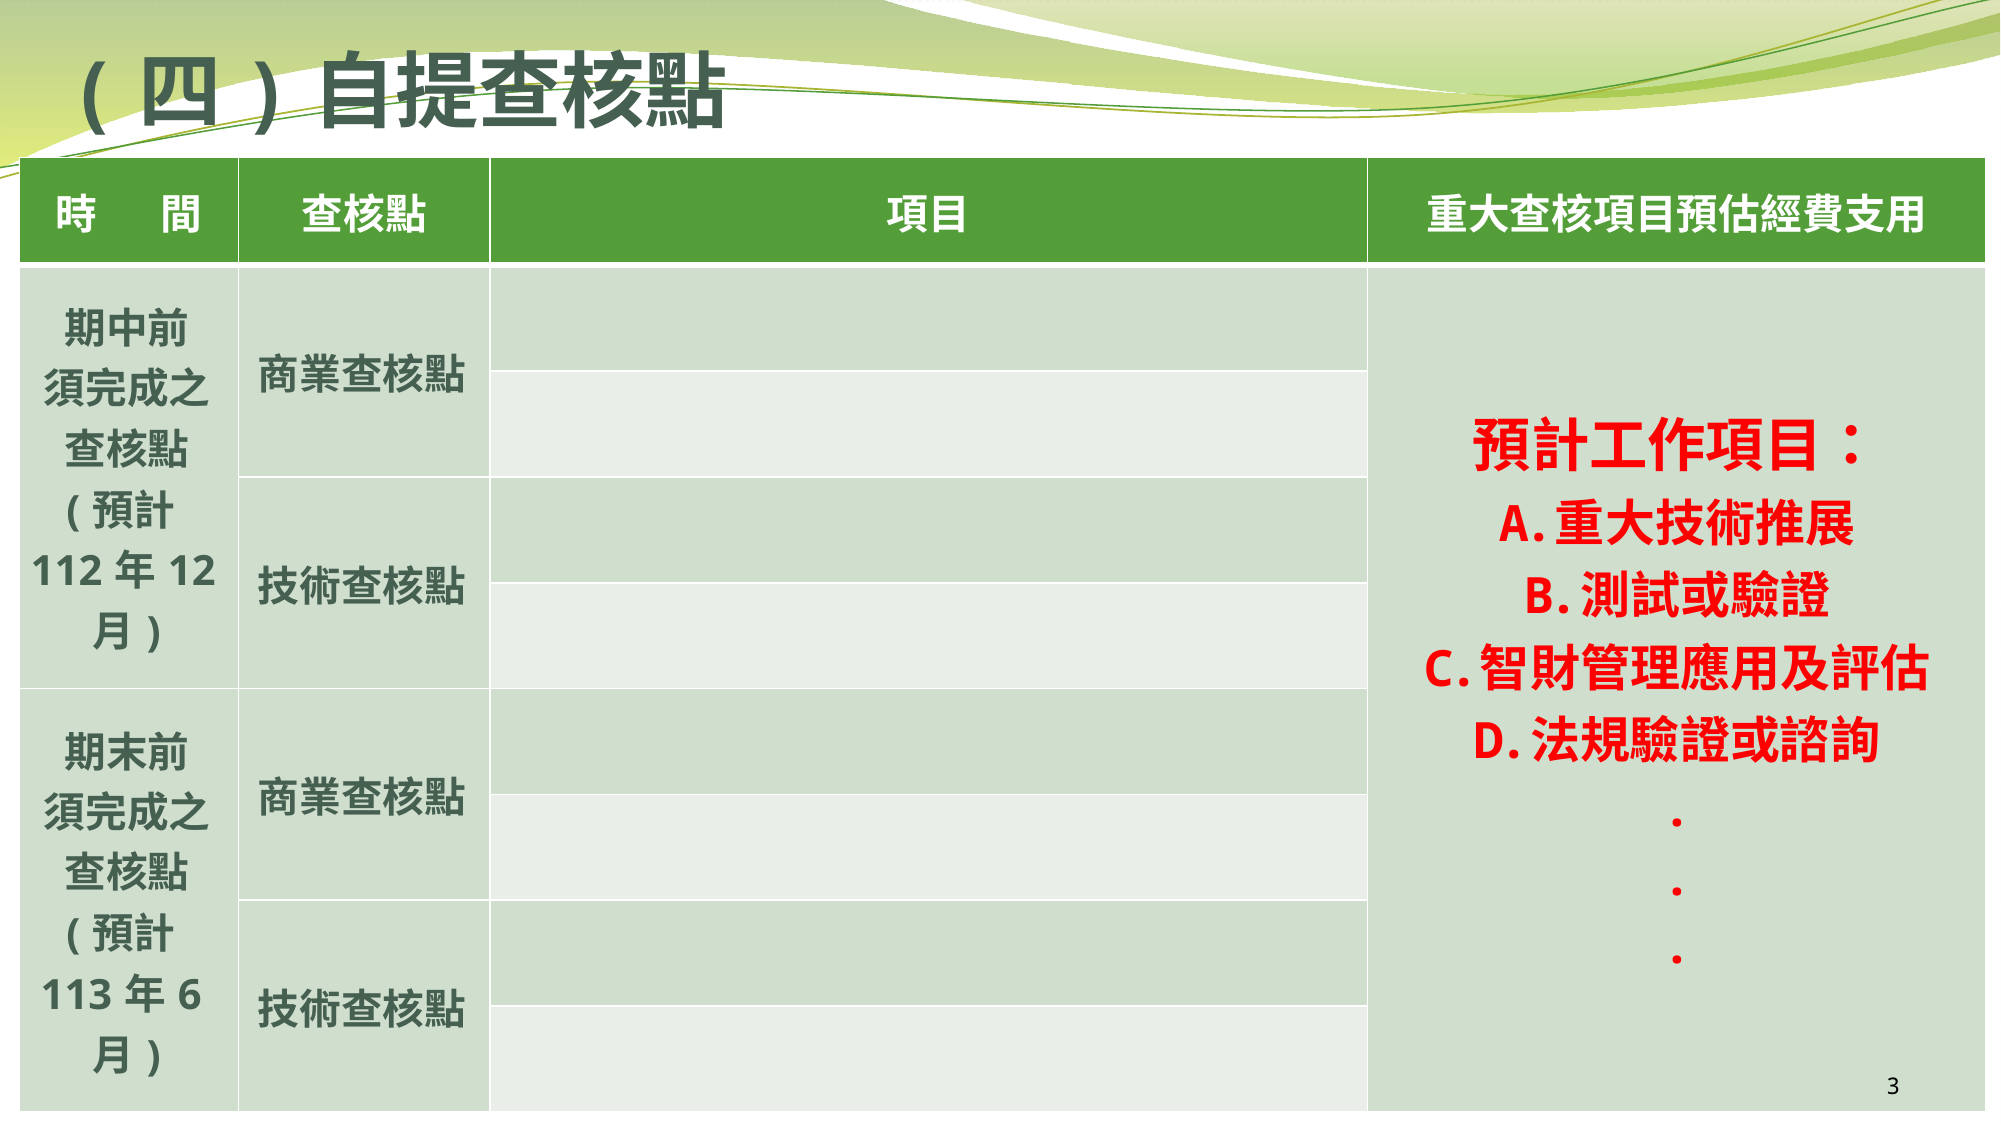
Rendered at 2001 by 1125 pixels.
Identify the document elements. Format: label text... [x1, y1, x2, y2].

table_cell 期中前 須完成之 查核點 (預計112年12月) [20, 268, 238, 688]
table_cell [491, 689, 1367, 794]
title (四)自提查核點 [68, 22, 1869, 139]
table_cell 預計工作項目： 重大技術推展 測試或驗證 智財管理應用及評估 法規驗證或諮詢 . . . [1368, 268, 1985, 1111]
table_header 查核點 [239, 158, 489, 262]
table_header 時 間 [20, 158, 238, 262]
table_cell [491, 795, 1367, 899]
table_cell [491, 1007, 1367, 1111]
table_cell [491, 584, 1367, 688]
table_cell 期末前 須完成之 查核點 (預計113年6月) [20, 689, 238, 1111]
table_cell 商業查核點 [239, 689, 489, 899]
table_cell 技術查核點 [239, 901, 489, 1111]
table_cell 技術查核點 [239, 478, 489, 688]
table_header 重大查核項目預估經費支用 [1368, 158, 1985, 262]
slide_number <編號> [1733, 1042, 1900, 1103]
table_header 項目 [491, 158, 1367, 262]
table_cell [491, 372, 1367, 476]
table_cell [491, 268, 1367, 370]
table_cell [491, 901, 1367, 1005]
table_cell [491, 478, 1367, 582]
table_cell 商業查核點 [239, 268, 489, 476]
